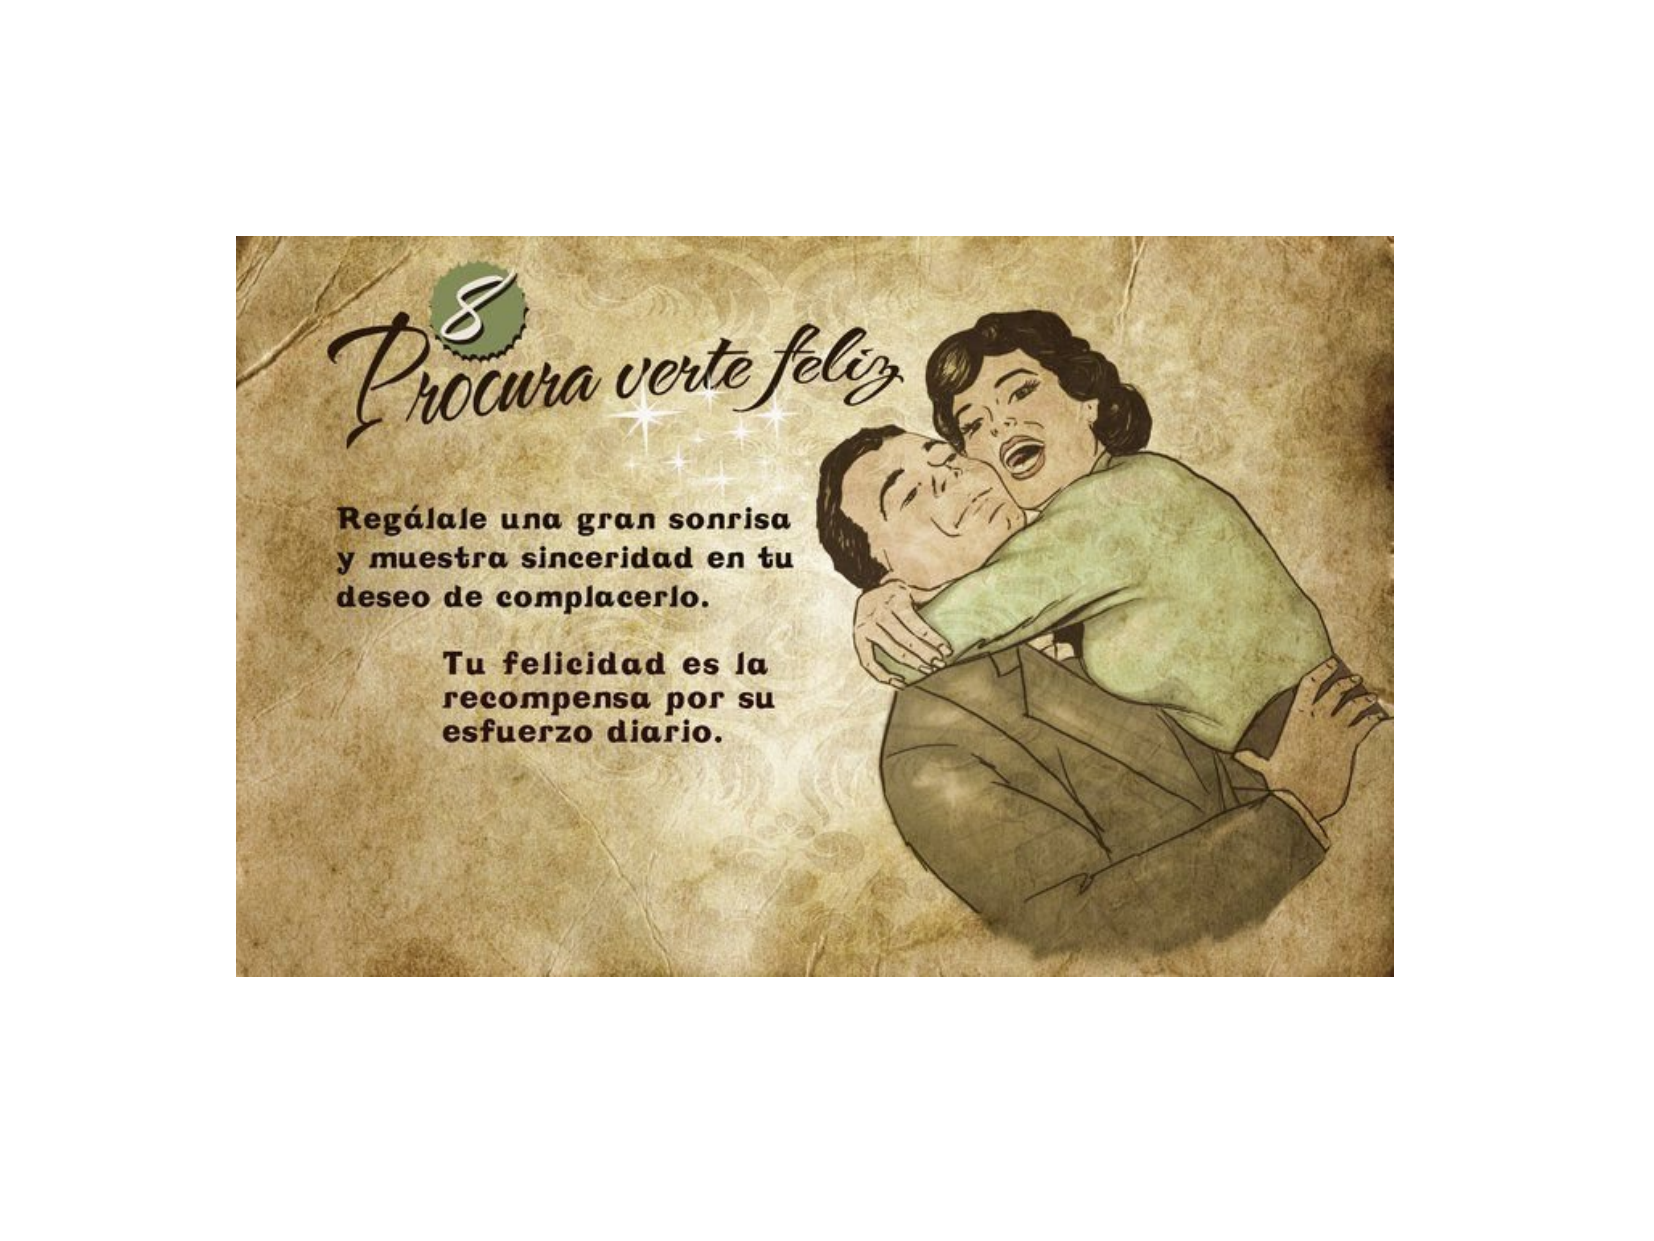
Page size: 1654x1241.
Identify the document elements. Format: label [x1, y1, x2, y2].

picture [236, 236, 1394, 977]
